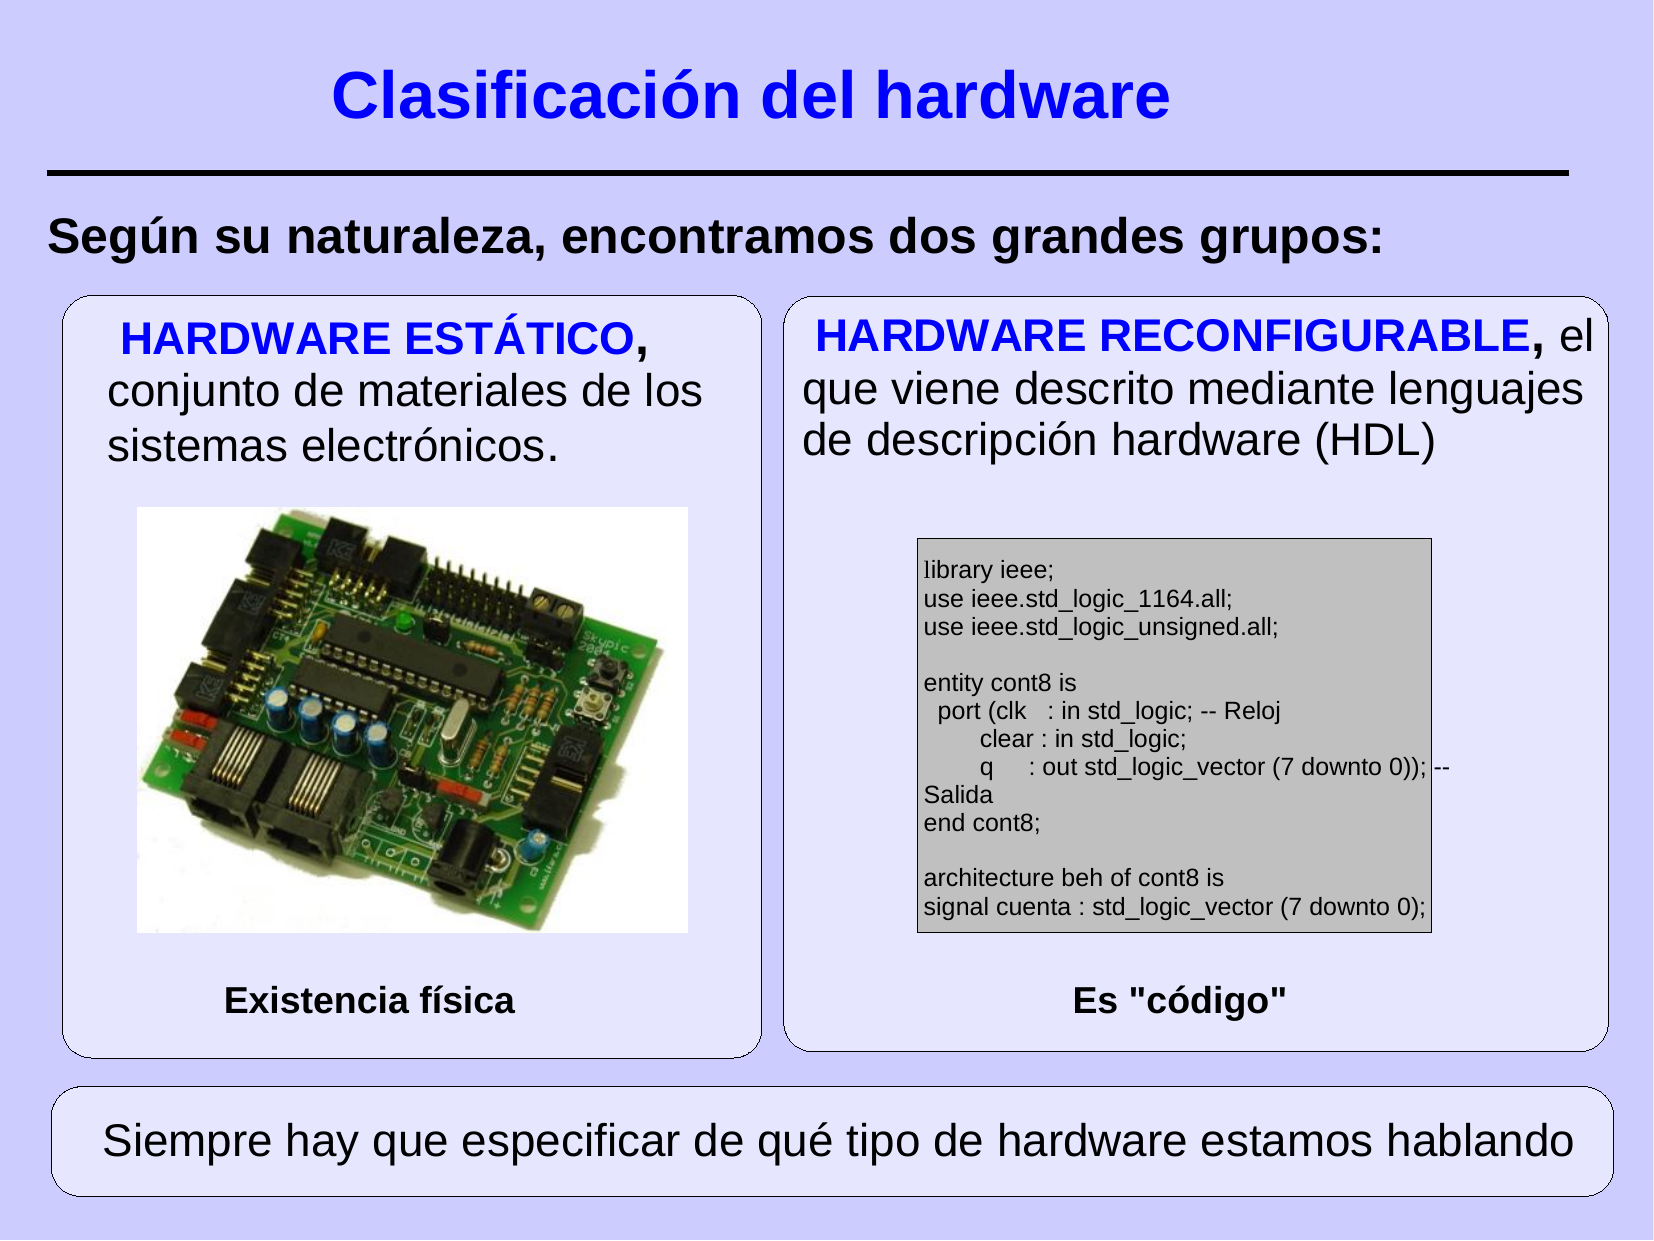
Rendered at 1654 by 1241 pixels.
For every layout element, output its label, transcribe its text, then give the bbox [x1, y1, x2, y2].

text_box Según su naturaleza, encontramos dos grandes grupos: [35, 208, 1430, 285]
text_box [783, 296, 1609, 1052]
text_box [51, 1086, 1614, 1197]
text_box Siempre hay que especificar de qué tipo de hardware estamos hablando [102, 1114, 1617, 1167]
text_box [62, 295, 762, 1059]
text_box Existencia física [223, 979, 516, 1022]
text_box HARDWARE ESTÁTICO, conjunto de materiales de los sistemas electrónicos. [107, 309, 788, 475]
text_box HARDWARE RECONFIGURABLE, el que viene descrito mediante lenguajes de descripción hardware (HDL) [802, 306, 1632, 468]
title Clasificación del hardware [114, 0, 1390, 170]
picture [137, 507, 688, 933]
text_box library ieee; use ieee.std_logic_1164.all; use ieee.std_logic_unsigned.all; entity cont8 is port (clk : in std_logic; -- Reloj clear : in std_logic; q : out std_logic_vector (7 downto 0)); --Salida end cont8; architecture beh of cont8 is signal cuenta : std_logic_vector (7 downto 0); [923, 537, 1469, 924]
text_box Es "código" [1072, 979, 1288, 1022]
